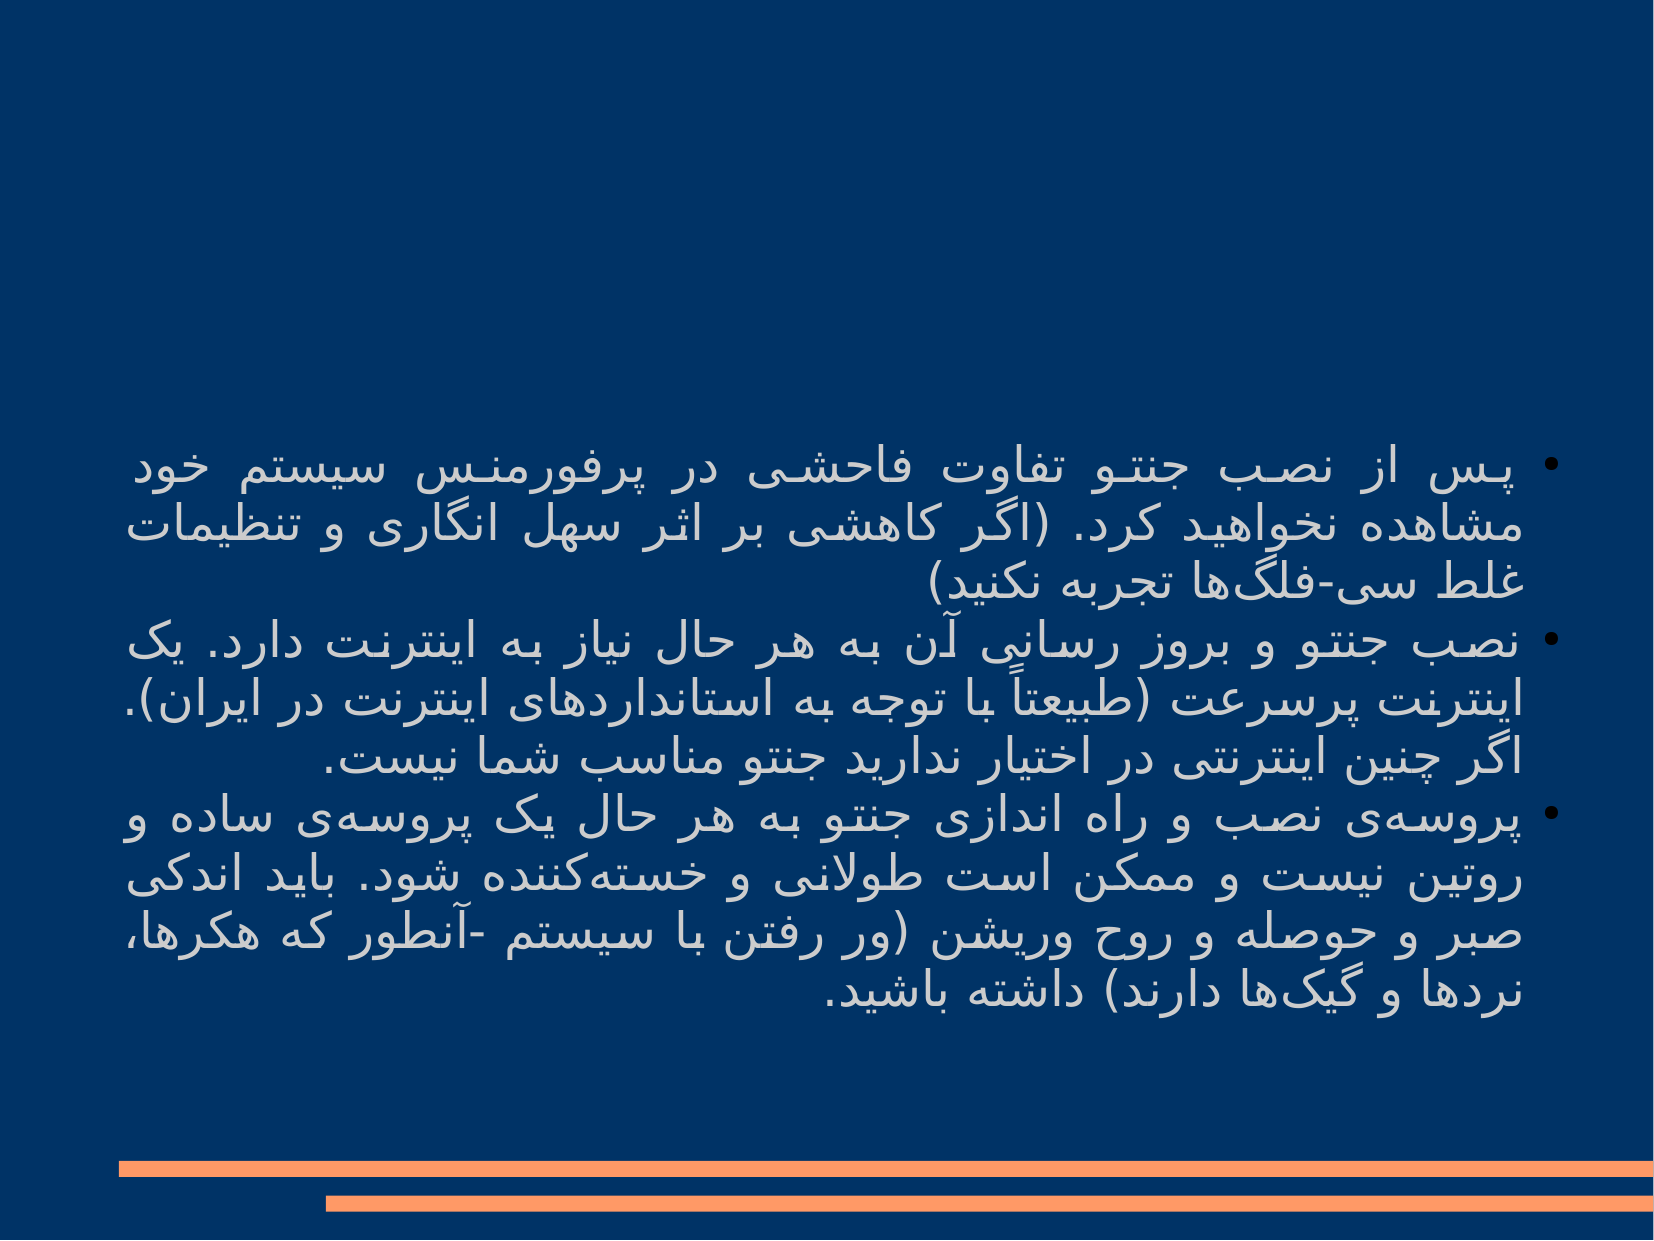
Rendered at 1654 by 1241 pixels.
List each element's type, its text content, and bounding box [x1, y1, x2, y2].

subtitle پس از نصب جنتو تفاوت فاحشی در پرفورمنس سیستم خود مشاهده نخواهید کرد. (اگر کاهشی بر اثر سهل انگاری و تنظیمات غلط سی-فلگ‌ها تجربه نکنید) نصب جنتو و بروز رسانی آن به هر حال نیاز به اینترنت دارد. یک اینترنت پرسرعت (طبیعتاً با توجه به استانداردهای اینترنت در ایران). اگر چنین اینترنتی در اختیار ندارید جنتو مناسب شما نیست. پروسه‌ی نصب و راه اندازی جنتو به هر حال یک پروسه‌ی ساده و روتین نیست و ممکن است طولانی و خسته‌کننده شود. باید اندکی صبر و حوصله و روح وریشن (ور رفتن با سیستم -آنطور که هکرها، نردها و گیک‌ها دارند) داشته باشید. [121, 322, 1561, 1133]
